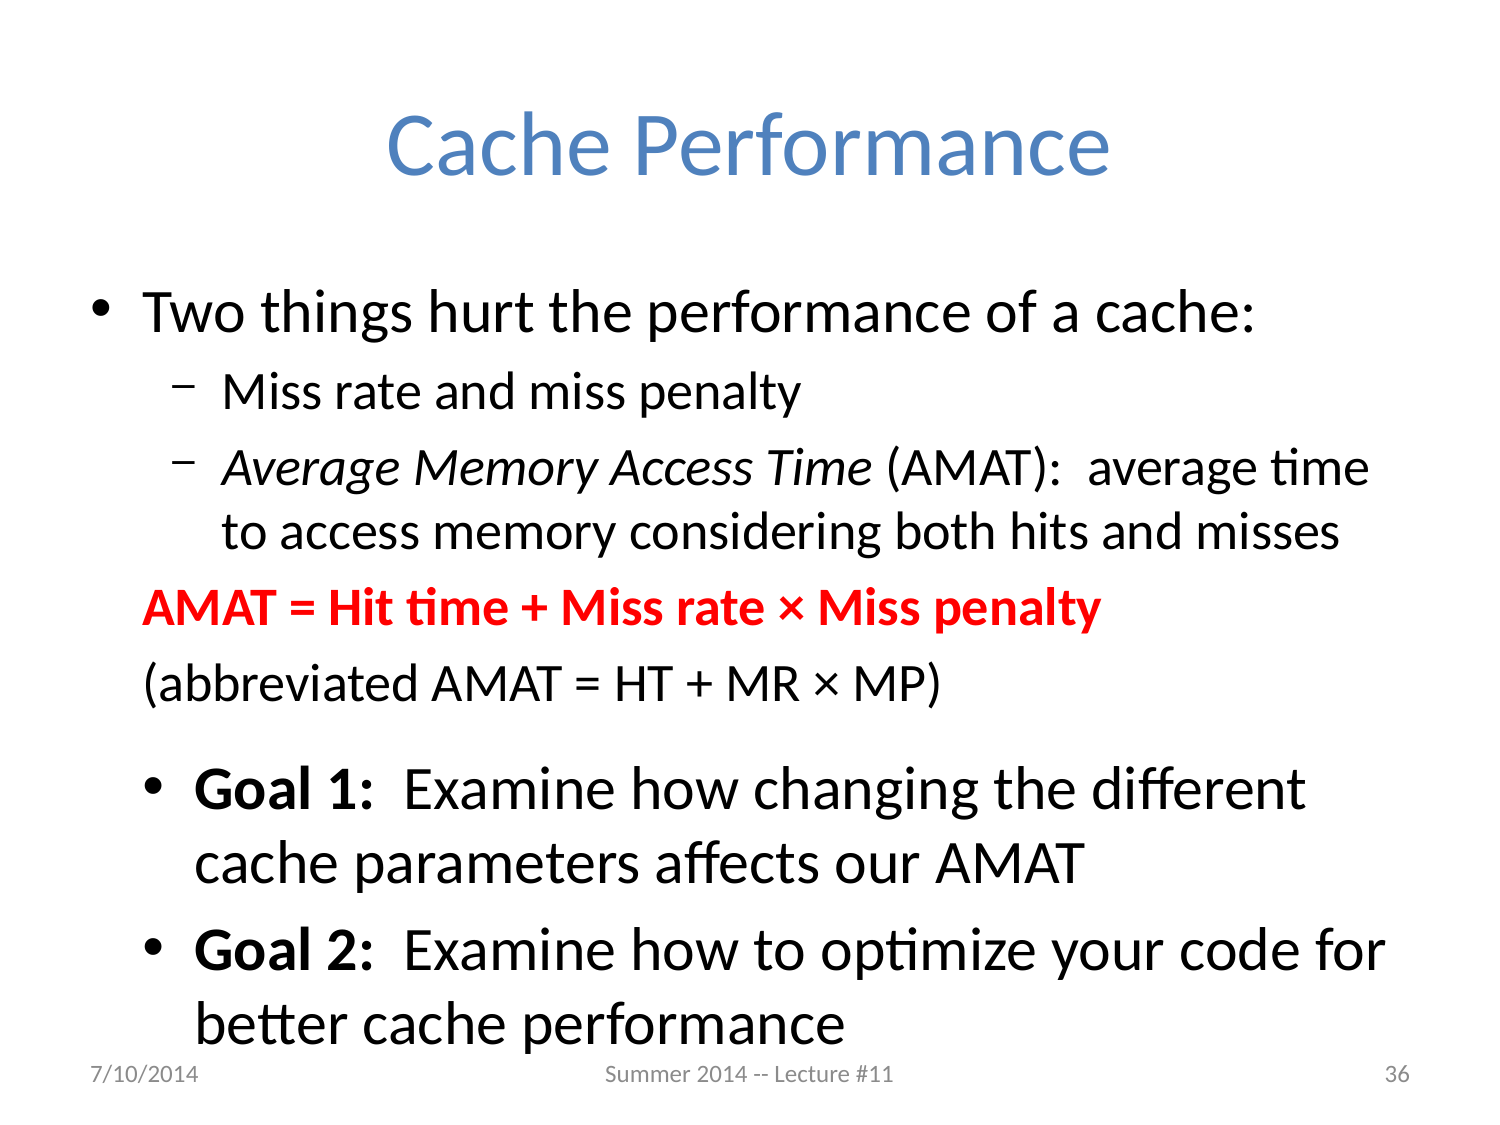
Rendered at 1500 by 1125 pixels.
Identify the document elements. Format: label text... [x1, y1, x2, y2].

title Cache Performance [75, 45, 1425, 233]
list Two things hurt the performance of a cache: Miss rate and miss penalty Average Memory Access Time (AMAT): average time to access memory considering both hits and misses AMAT = Hit time + Miss rate × Miss penalty (abbreviated AMAT = HT + MR × MP) Goal 1: Examine how changing the different cache parameters affects our AMAT Goal 2: Examine how to optimize your code for better cache performance [75, 262, 1425, 1073]
slide_number <number> [1074, 1042, 1425, 1103]
footer Summer 2014 -- Lecture #11 [512, 1042, 988, 1103]
slide_number 7/10/2014 [75, 1042, 425, 1103]
